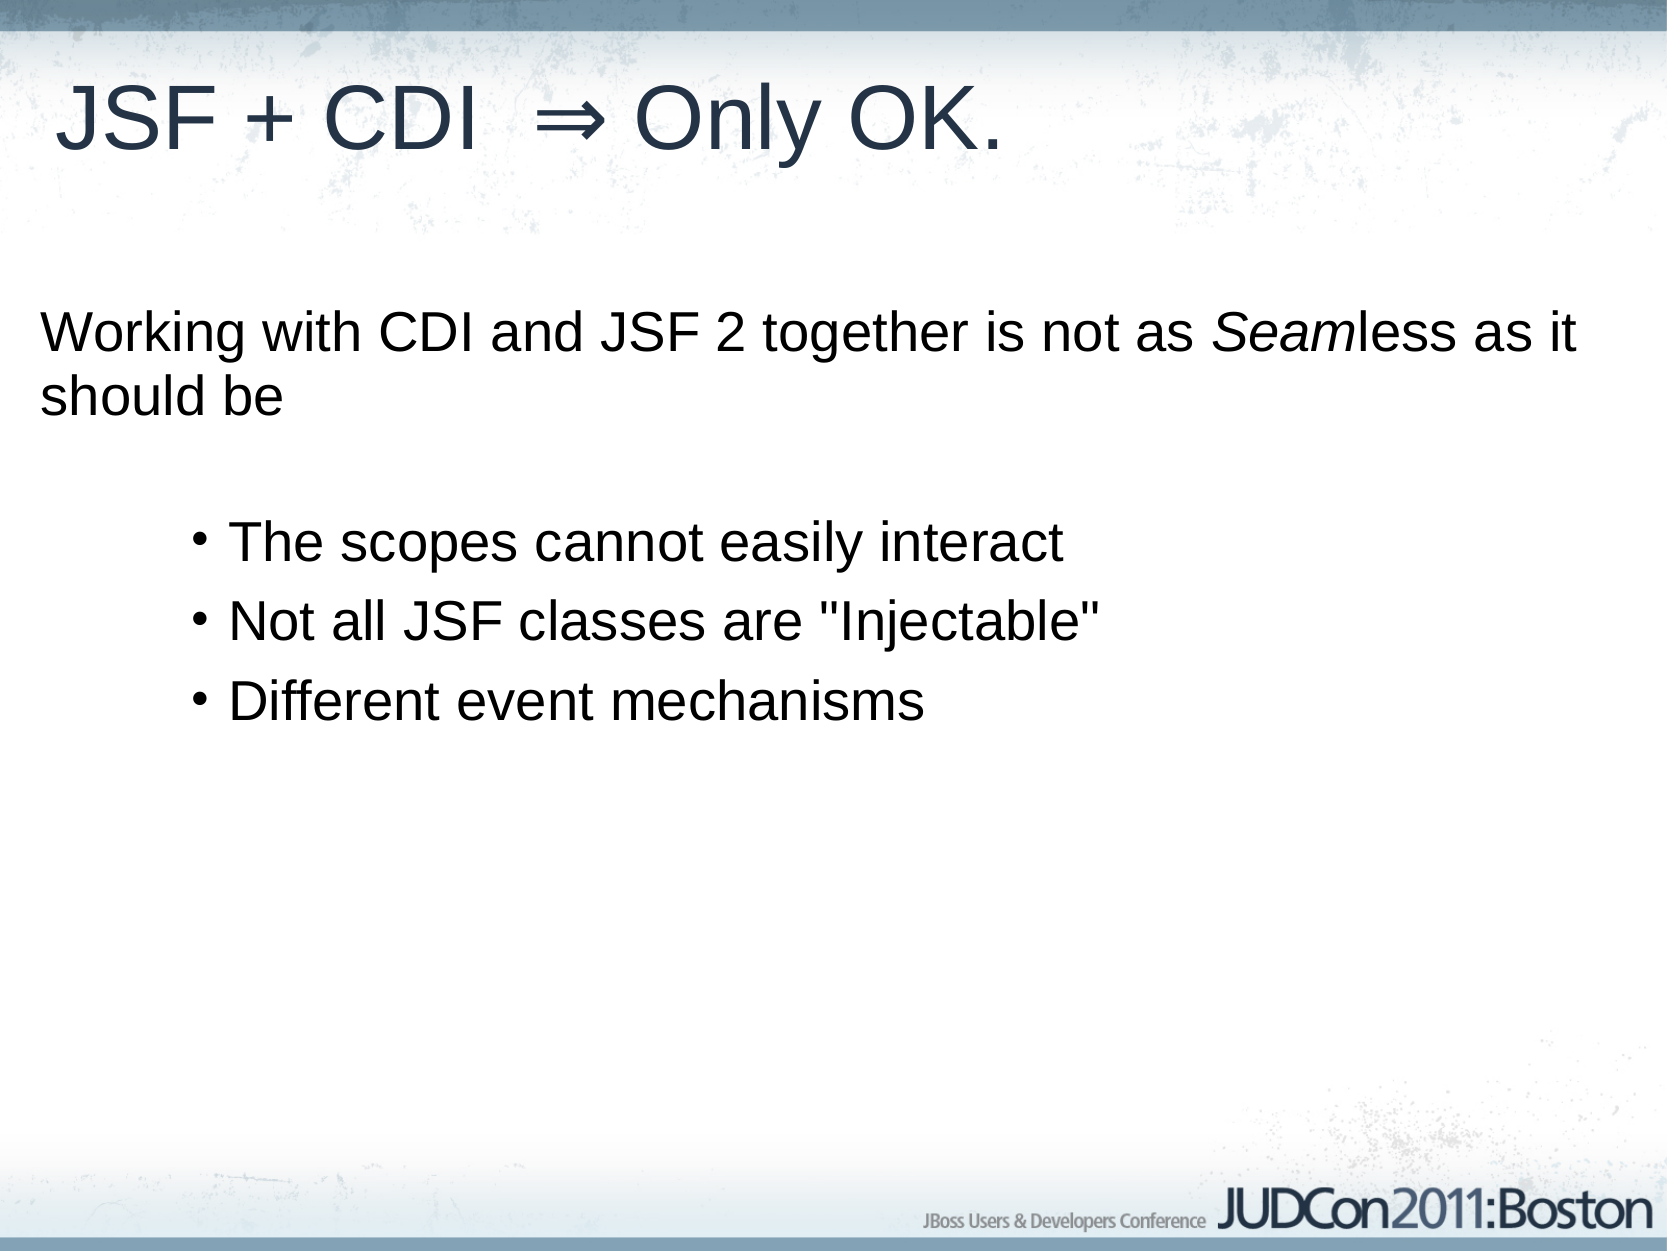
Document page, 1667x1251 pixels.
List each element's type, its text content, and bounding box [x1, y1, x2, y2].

title JSF + CDI ⇒ Only OK. [40, 50, 1627, 216]
list Working with CDI and JSF 2 together is not as Seamless as it should be The scopes cannot easily interact Not all JSF classes are "Injectable" Different event mechanisms [40, 300, 1627, 1201]
picture [0, 0, 1667, 1251]
